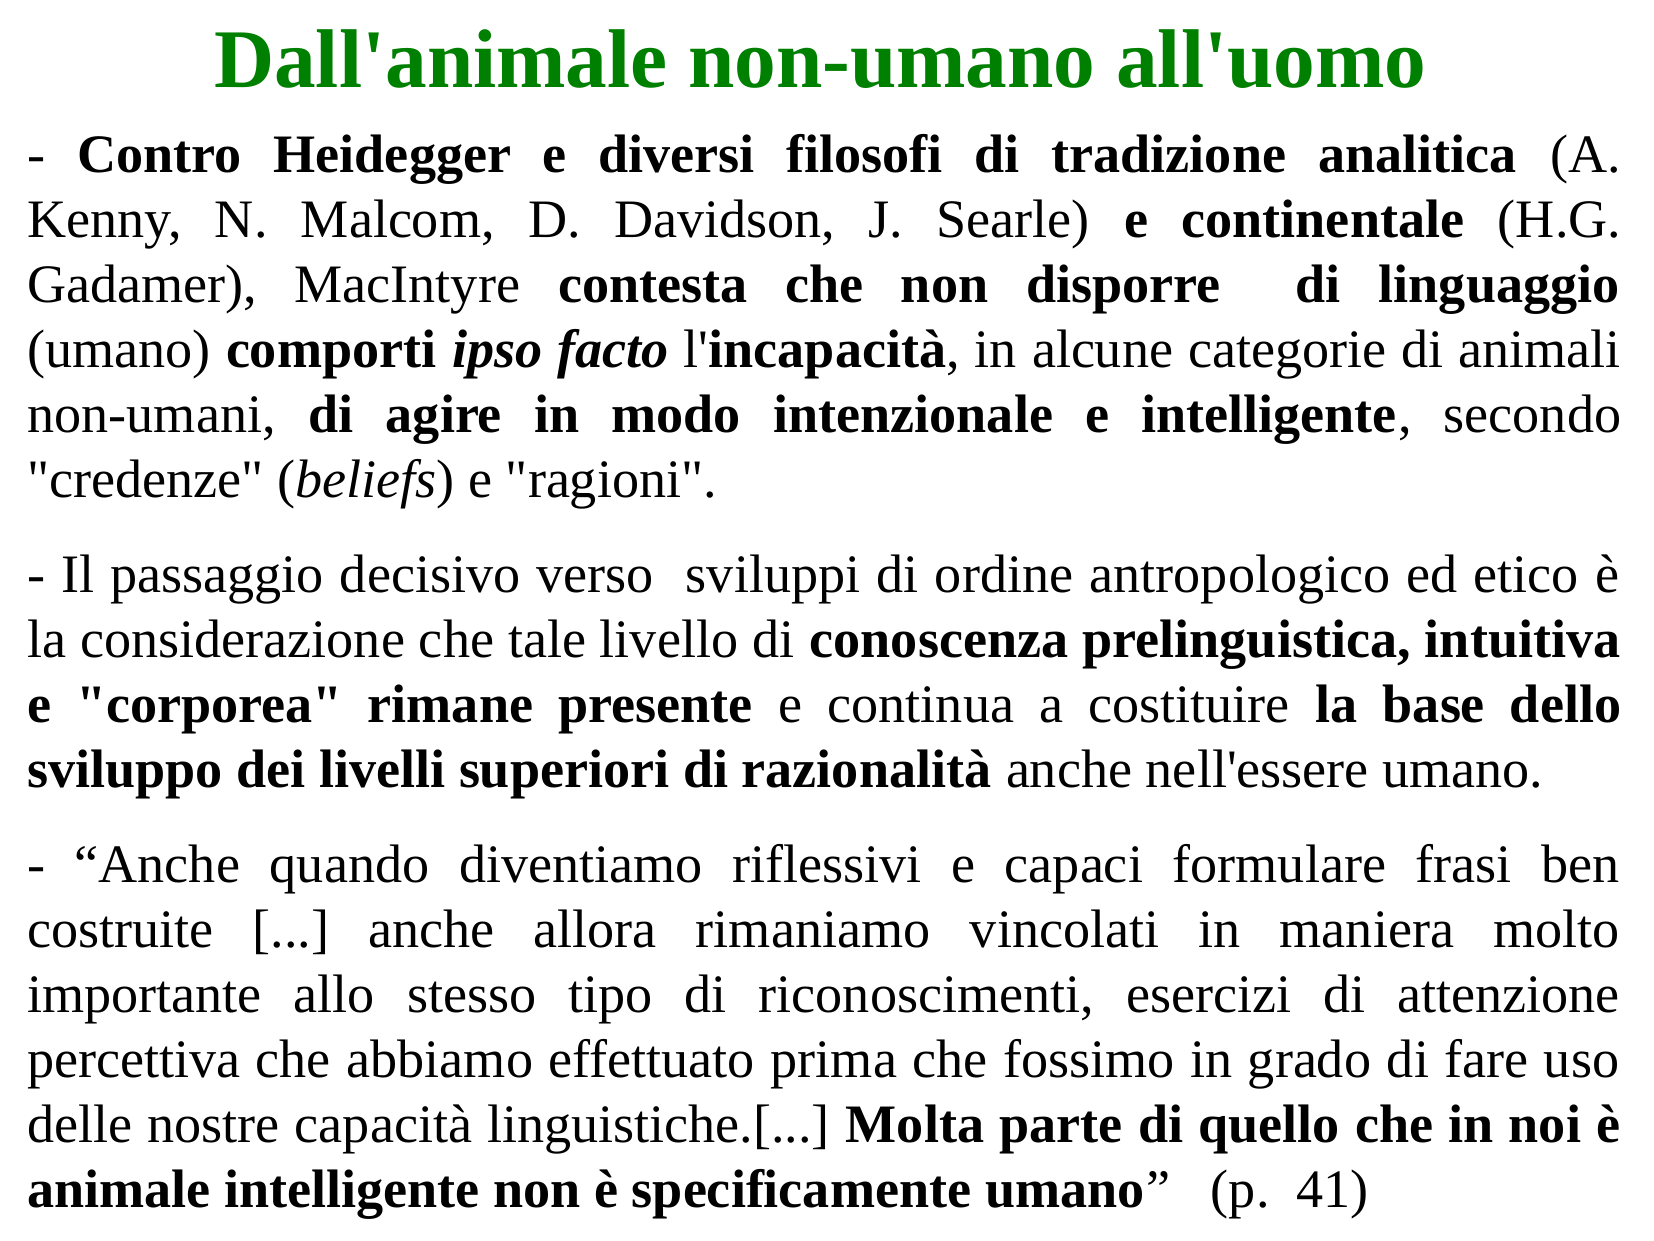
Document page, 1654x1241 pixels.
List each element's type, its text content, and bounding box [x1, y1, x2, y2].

title Dall'animale non-umano all'uomo [76, 0, 1565, 118]
list - Contro Heidegger e diversi filosofi di tradizione analitica (A. Kenny, N. Malcom, D. Davidson, J. Searle) e continentale (H.G. Gadamer), MacIntyre contesta che non disporre di linguaggio (umano) comporti ipso facto l'incapacità, in alcune categorie di animali non-umani, di agire in modo intenzionale e intelligente, secondo "credenze" (beliefs) e "ragioni". - Il passaggio decisivo verso sviluppi di ordine antropologico ed etico è la considerazione che tale livello di conoscenza prelinguistica, intuitiva e "corporea" rimane presente e continua a costituire la base dello sviluppo dei livelli superiori di razionalità anche nell'essere umano. - “Anche quando diventiamo riflessivi e capaci formulare frasi ben costruite [...] anche allora rimaniamo vincolati in maniera molto importante allo stesso tipo di riconoscimenti, esercizi di attenzione percettiva che abbiamo effettuato prima che fossimo in grado di fare uso delle nostre capacità linguistiche.[...] Molta parte di quello che in noi è animale intelligente non è specificamente umano” (p. 41) [27, 118, 1622, 1241]
